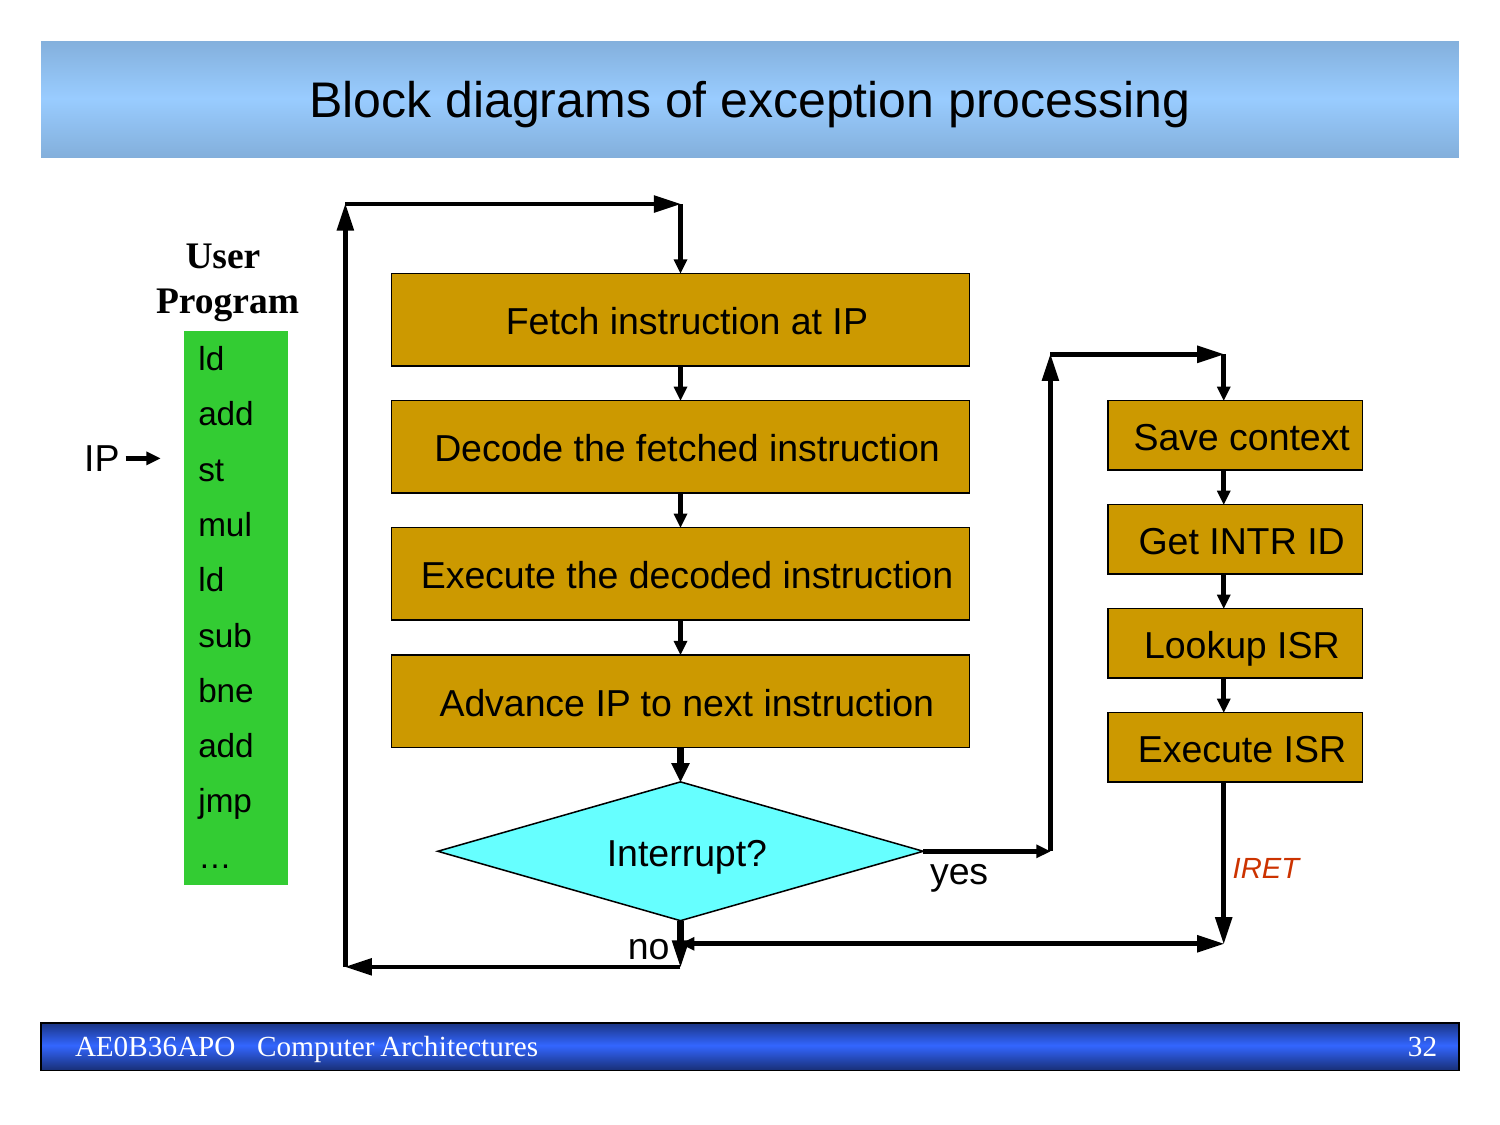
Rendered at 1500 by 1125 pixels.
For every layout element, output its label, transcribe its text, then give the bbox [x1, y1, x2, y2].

text_box IP [56, 425, 135, 487]
table_header ld [184, 331, 288, 387]
text_box Decode the fetched instruction [391, 400, 970, 493]
table_cell add [184, 387, 288, 442]
text_box no [599, 914, 685, 976]
table_cell jmp [184, 774, 288, 829]
title Block diagrams of exception processing [41, 41, 1459, 158]
table_cell … [184, 829, 288, 885]
text_box IRET [1218, 841, 1315, 892]
table_cell sub [184, 608, 288, 663]
text_box Execute ISR [1108, 712, 1363, 782]
text_box Get INTR ID [1108, 504, 1363, 574]
text_box Lookup ISR [1108, 608, 1363, 678]
text_box Save context [1108, 400, 1363, 470]
table_cell add [184, 719, 288, 774]
text_box Advance IP to next instruction [391, 654, 970, 748]
text_box Interrupt? [437, 781, 902, 920]
table_cell bne [184, 663, 288, 719]
table_cell mul [184, 497, 288, 553]
table_cell st [184, 442, 288, 497]
table_cell ld [184, 553, 288, 608]
text_box Execute the decoded instruction [391, 527, 970, 621]
text_box User Program [141, 223, 315, 329]
text_box yes [902, 839, 1004, 901]
text_box Fetch instruction at IP [391, 273, 970, 366]
